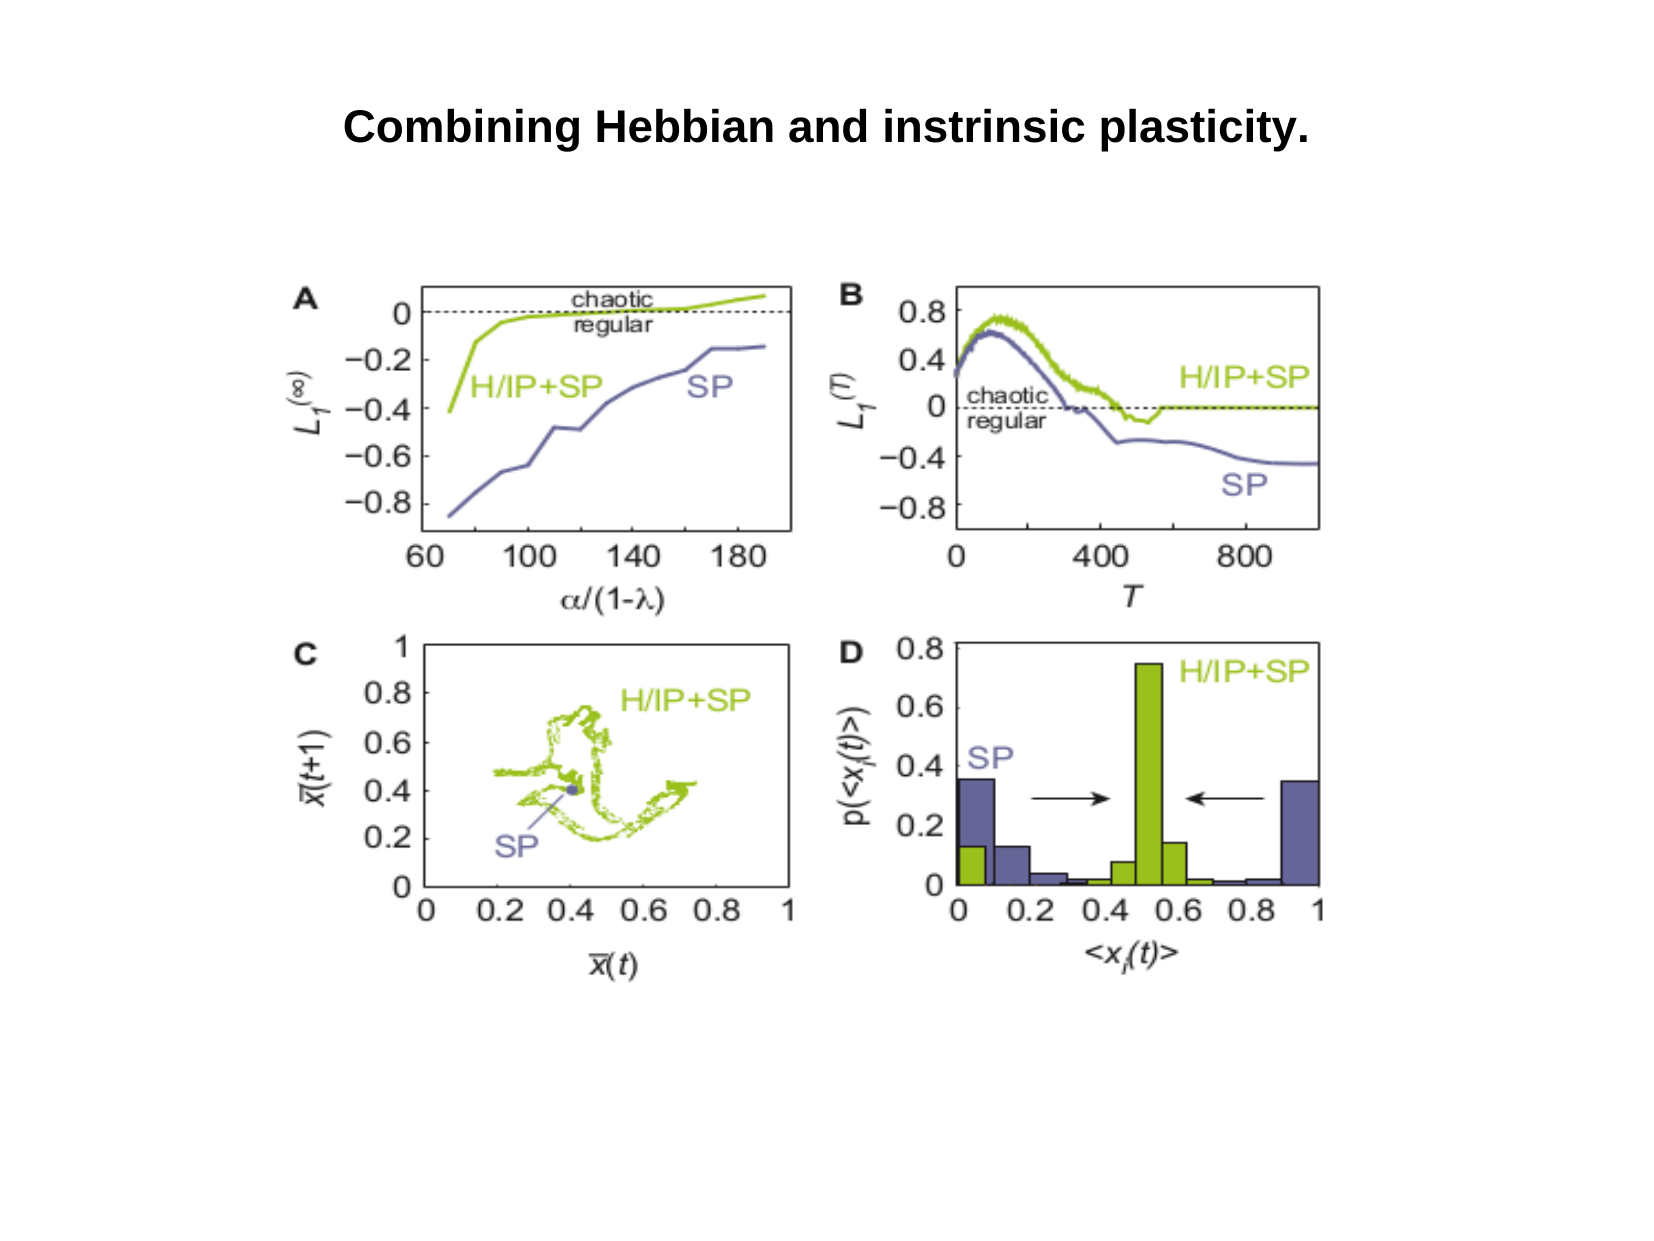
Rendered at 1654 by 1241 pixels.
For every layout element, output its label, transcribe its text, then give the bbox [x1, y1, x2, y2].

picture [225, 219, 1429, 1052]
text_box Combining Hebbian and instrinsic plasticity. [307, 94, 1347, 161]
